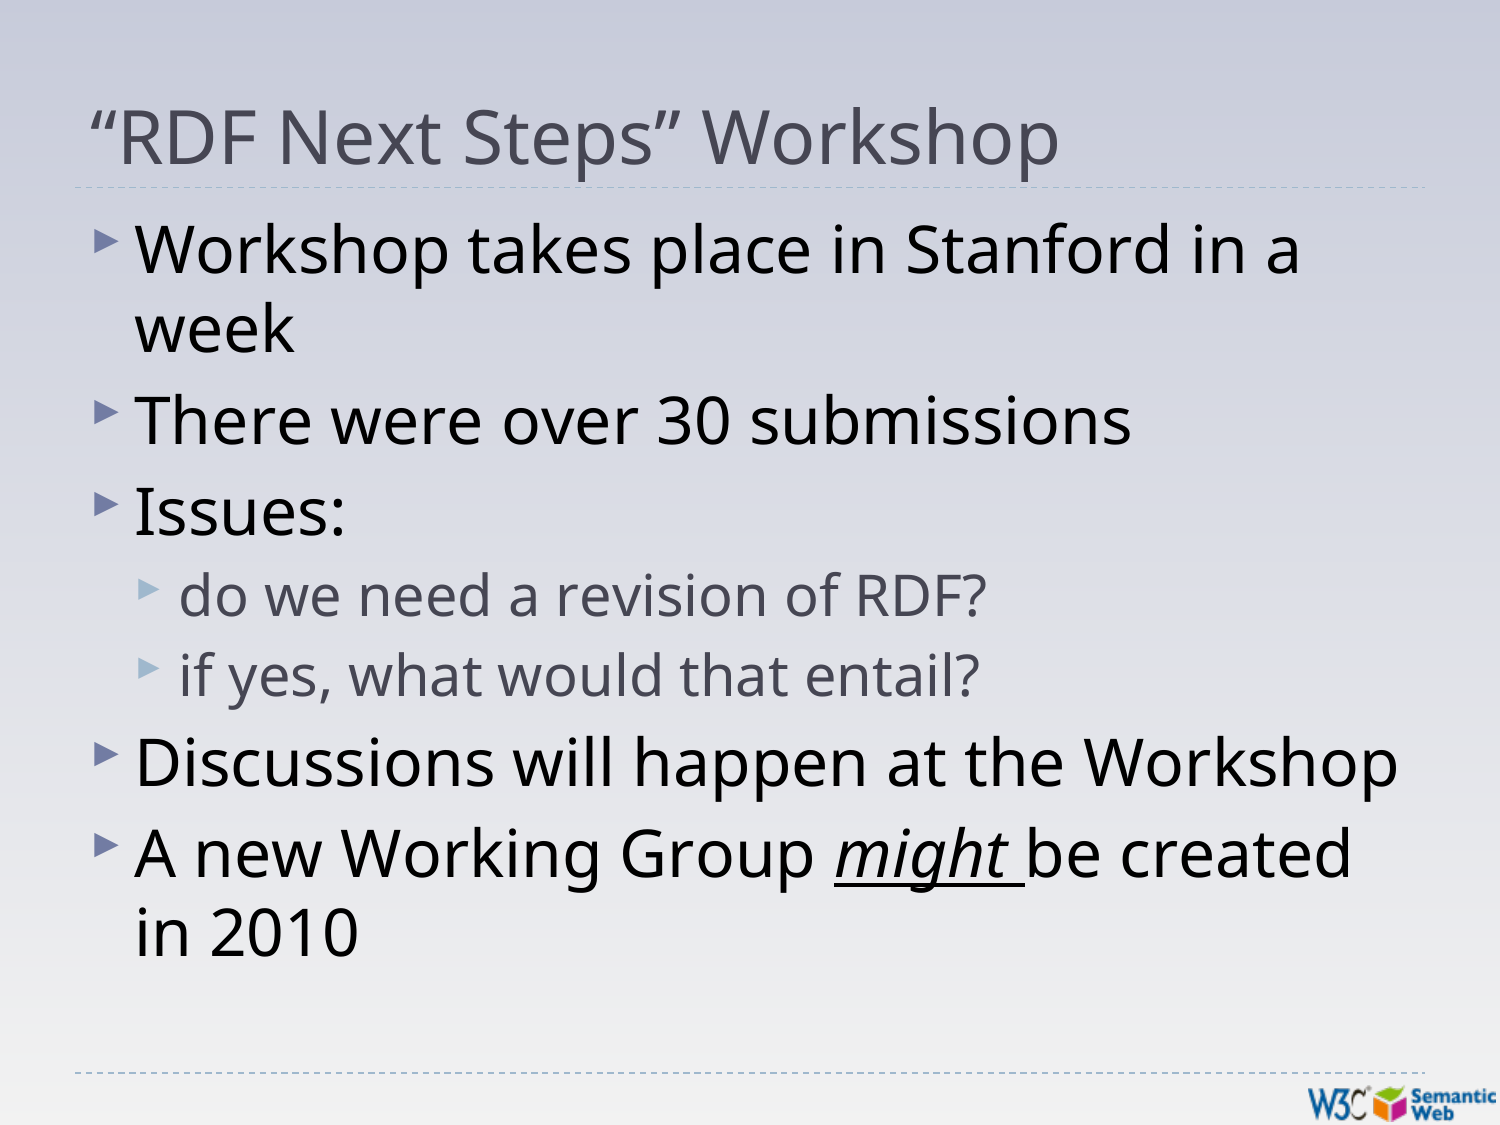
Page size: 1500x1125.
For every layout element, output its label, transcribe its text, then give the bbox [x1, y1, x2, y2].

picture [1308, 1084, 1496, 1122]
title “RDF Next Steps” Workshop [75, 24, 1426, 188]
list Workshop takes place in Stanford in a week There were over 30 submissions Issues: do we need a revision of RDF? if yes, what would that entail? Discussions will happen at the Workshop A new Working Group might be created in 2010 [75, 200, 1426, 1010]
